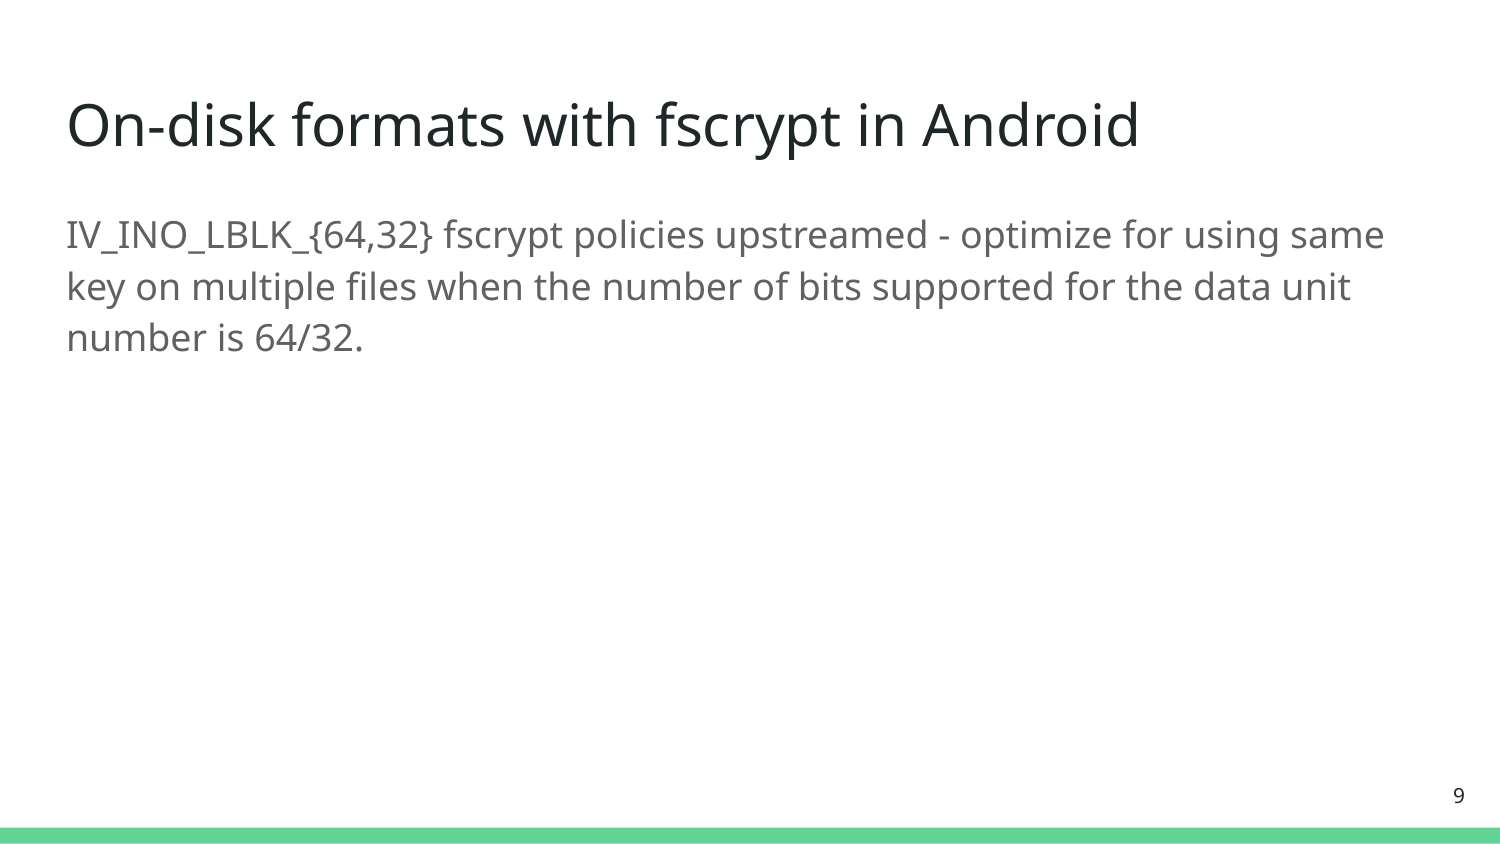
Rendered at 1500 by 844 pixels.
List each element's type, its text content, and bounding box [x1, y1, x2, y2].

list IV_INO_LBLK_{64,32} fscrypt policies upstreamed - optimize for using same key on multiple files when the number of bits supported for the data unit number is 64/32. [51, 189, 1449, 750]
slide_number <number> [1389, 764, 1480, 830]
title On-disk formats with fscrypt in Android [51, 72, 1449, 167]
